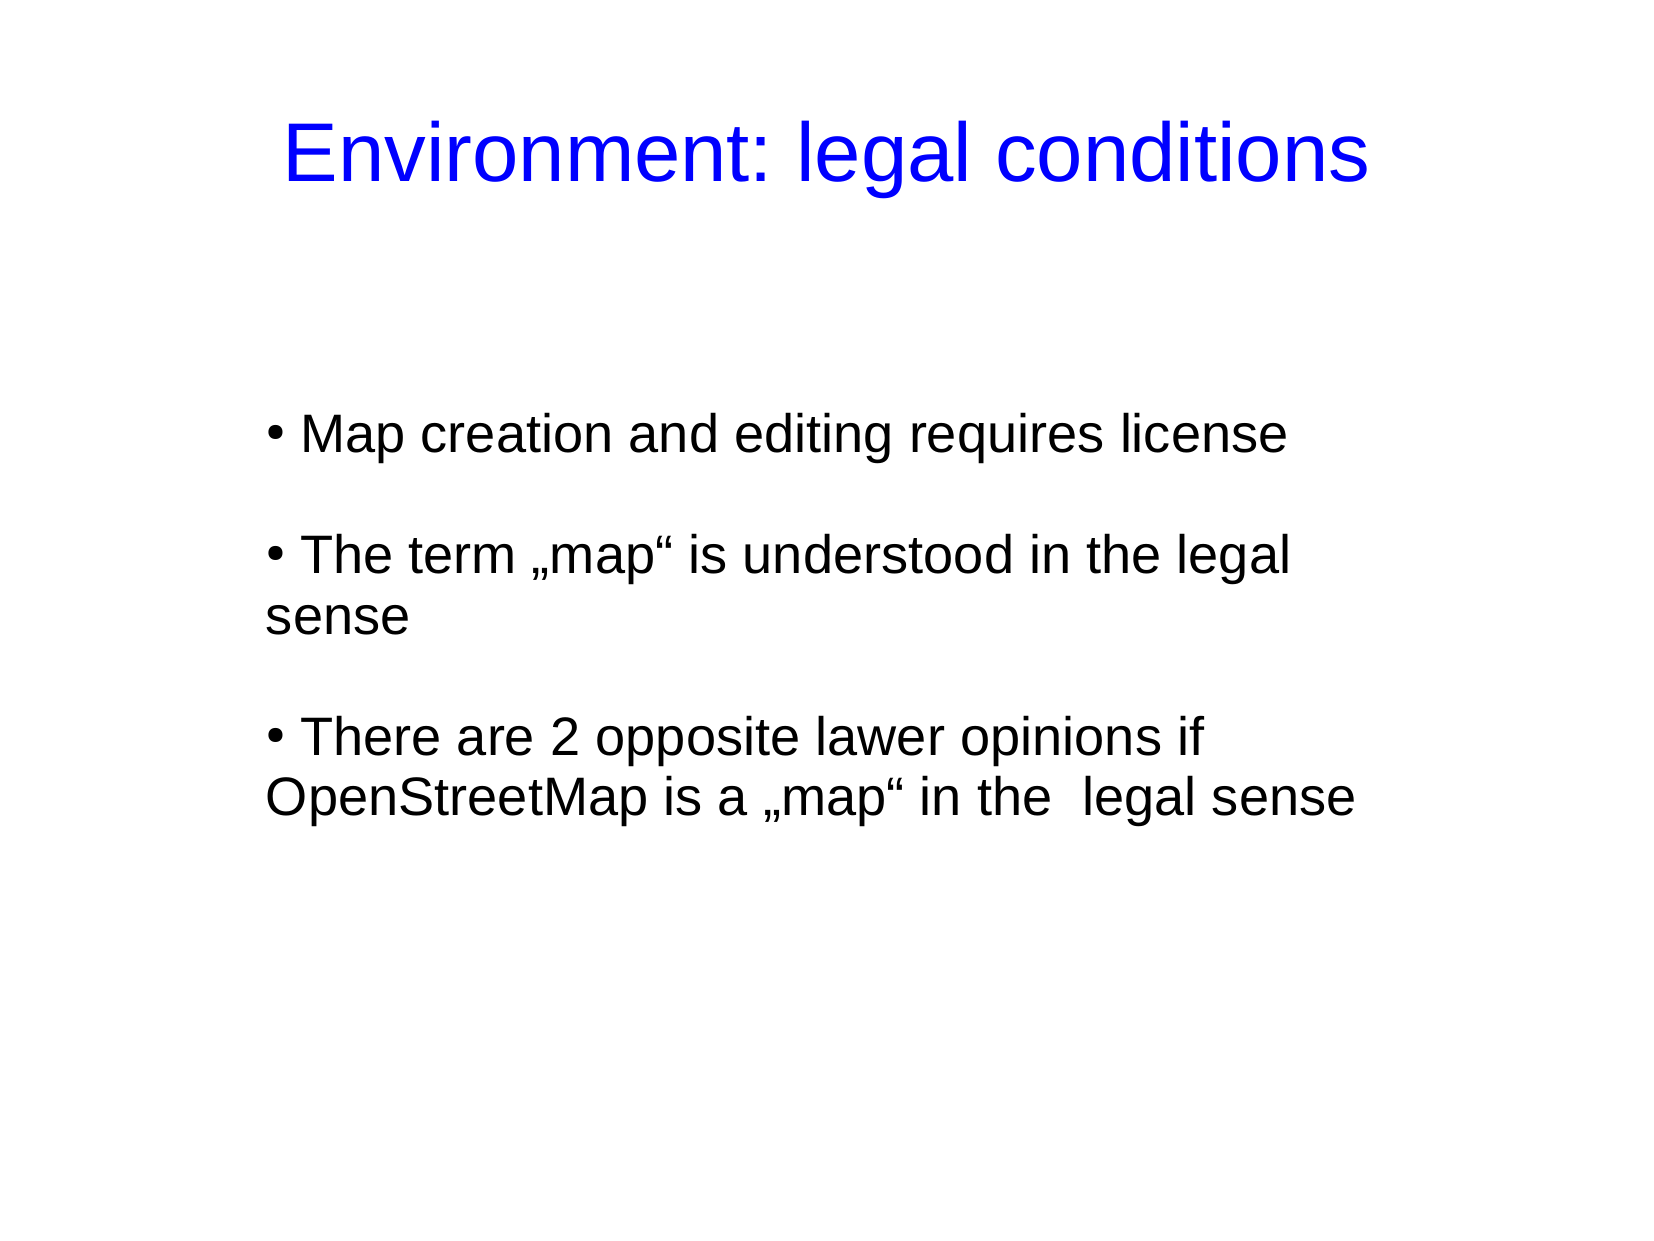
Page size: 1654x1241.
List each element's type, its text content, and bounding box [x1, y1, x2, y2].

text_box Map creation and editing requires license The term „map“ is understood in the legal sense There are 2 opposite lawer opinions if OpenStreetMap is a „map“ in the legal sense [265, 403, 1447, 828]
title Environment: legal conditions [82, 49, 1571, 257]
